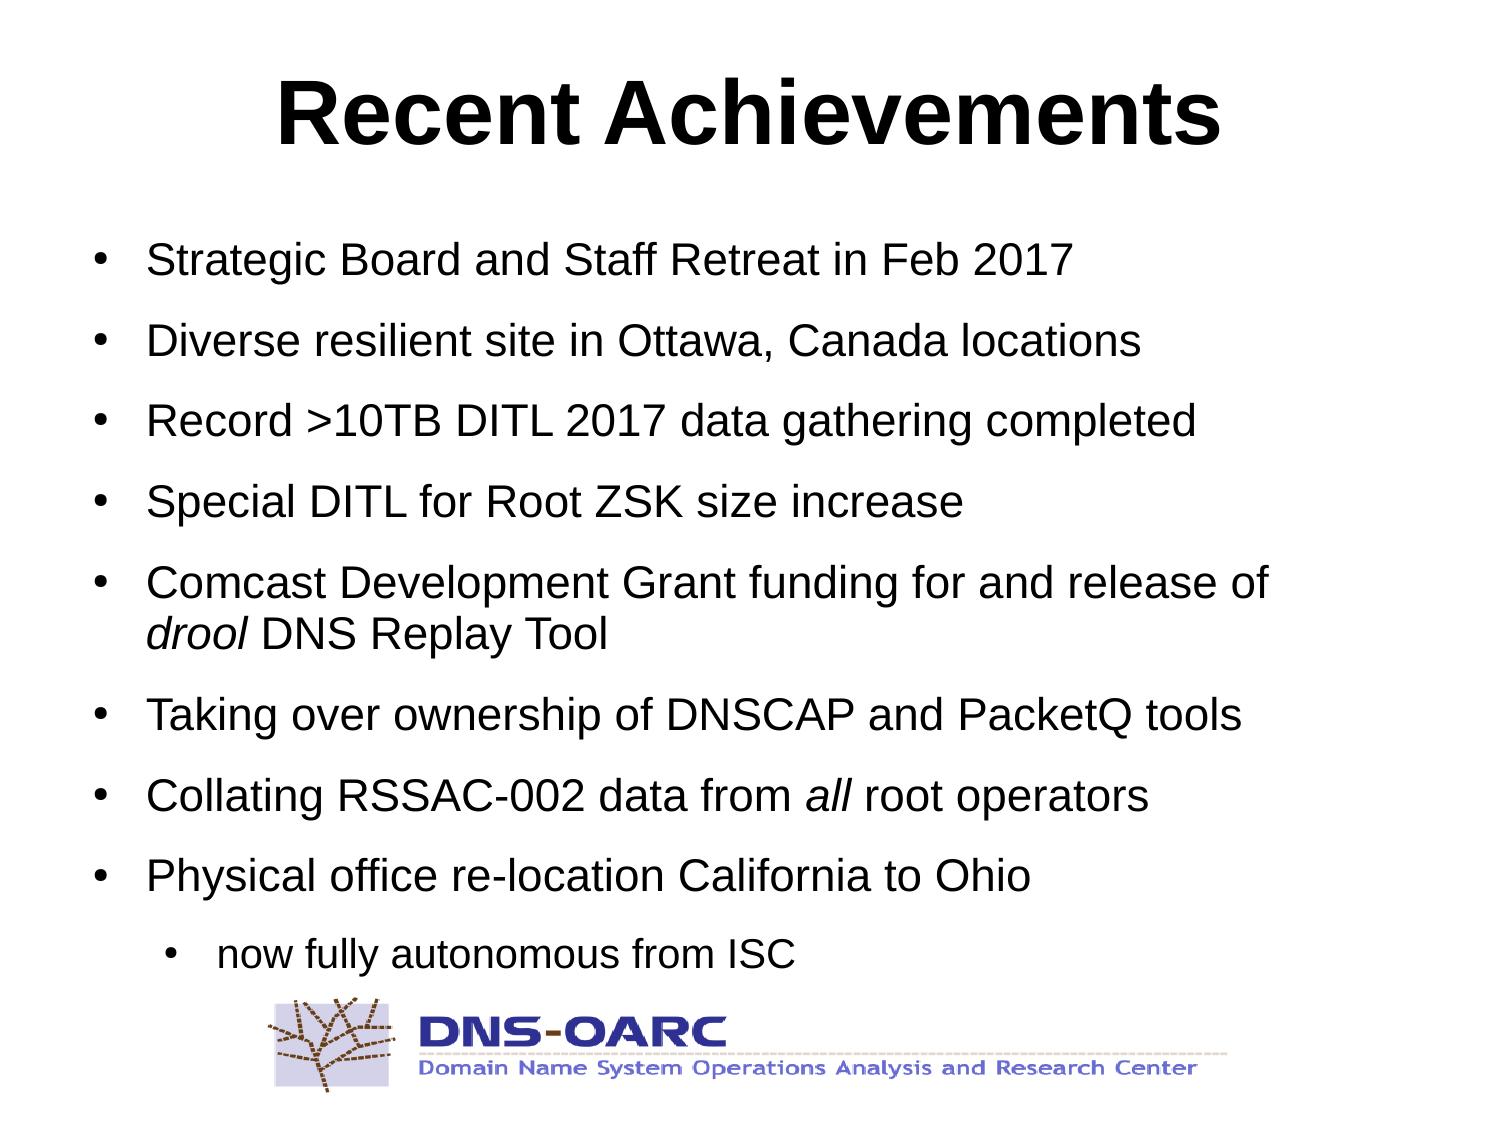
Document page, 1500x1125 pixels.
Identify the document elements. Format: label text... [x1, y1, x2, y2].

list Strategic Board and Staff Retreat in Feb 2017 Diverse resilient site in Ottawa, Canada locations Record >10TB DITL 2017 data gathering completed Special DITL for Root ZSK size increase Comcast Development Grant funding for and release of drool DNS Replay Tool Taking over ownership of DNSCAP and PacketQ tools Collating RSSAC-002 data from all root operators Physical office re-location California to Ohio now fully autonomous from ISC [75, 233, 1425, 887]
title Recent Achievements [75, 44, 1425, 180]
picture [214, 991, 1259, 1099]
